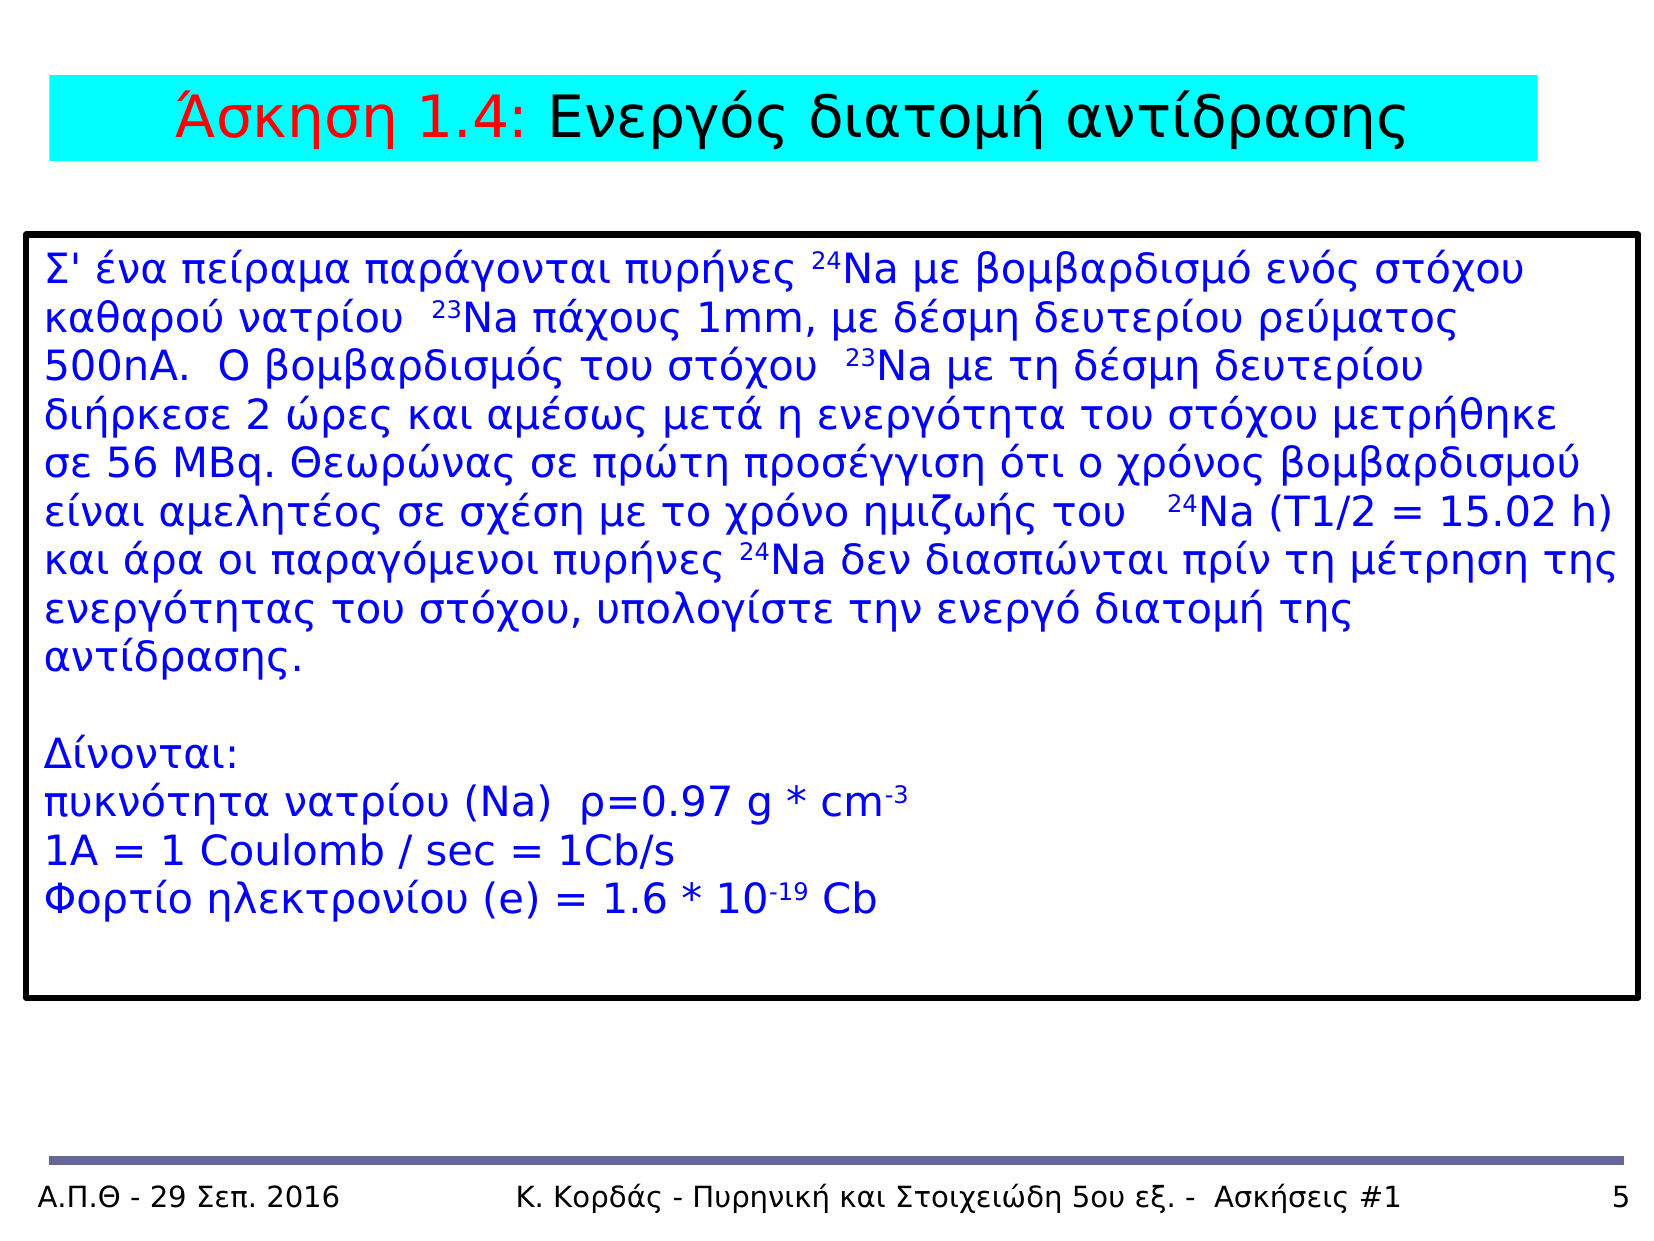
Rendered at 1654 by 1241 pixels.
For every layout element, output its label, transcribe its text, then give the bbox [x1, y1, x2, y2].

title Άσκηση 1.4: Ενεργός διατομή αντίδρασης [49, 75, 1538, 161]
text_box Σ' ένα πείραμα παράγονται πυρήνες 24Na με βομβαρδισμό ενός στόχου καθαρού νατρίου 23Na πάχους 1mm, με δέσμη δευτερίου ρεύματος 500nA. Ο βομβαρδισμός του στόχου 23Na με τη δέσμη δευτερίου διήρκεσε 2 ώρες και αμέσως μετά η ενεργότητα του στόχου μετρήθηκε σε 56 MΒq. Θεωρώνας σε πρώτη προσέγγιση ότι ο χρόνος βομβαρδισμού είναι αμελητέος σε σχέση με το χρόνο ημιζωής του 24Na (Τ1/2 = 15.02 h) και άρα οι παραγόμενοι πυρήνες 24Na δεν διασπώνται πρίν τη μέτρηση της ενεργότητας του στόχου, υπολογίστε την ενεργό διατομή της αντίδρασης. Δίνoνται: πυκνότητα νατρίου (Na) ρ=0.97 g * cm-3 1Α = 1 Coulomb / sec = 1Cb/s Φορτίο ηλεκτρονίου (e) = 1.6 * 10-19 Cb [25, 234, 1639, 998]
